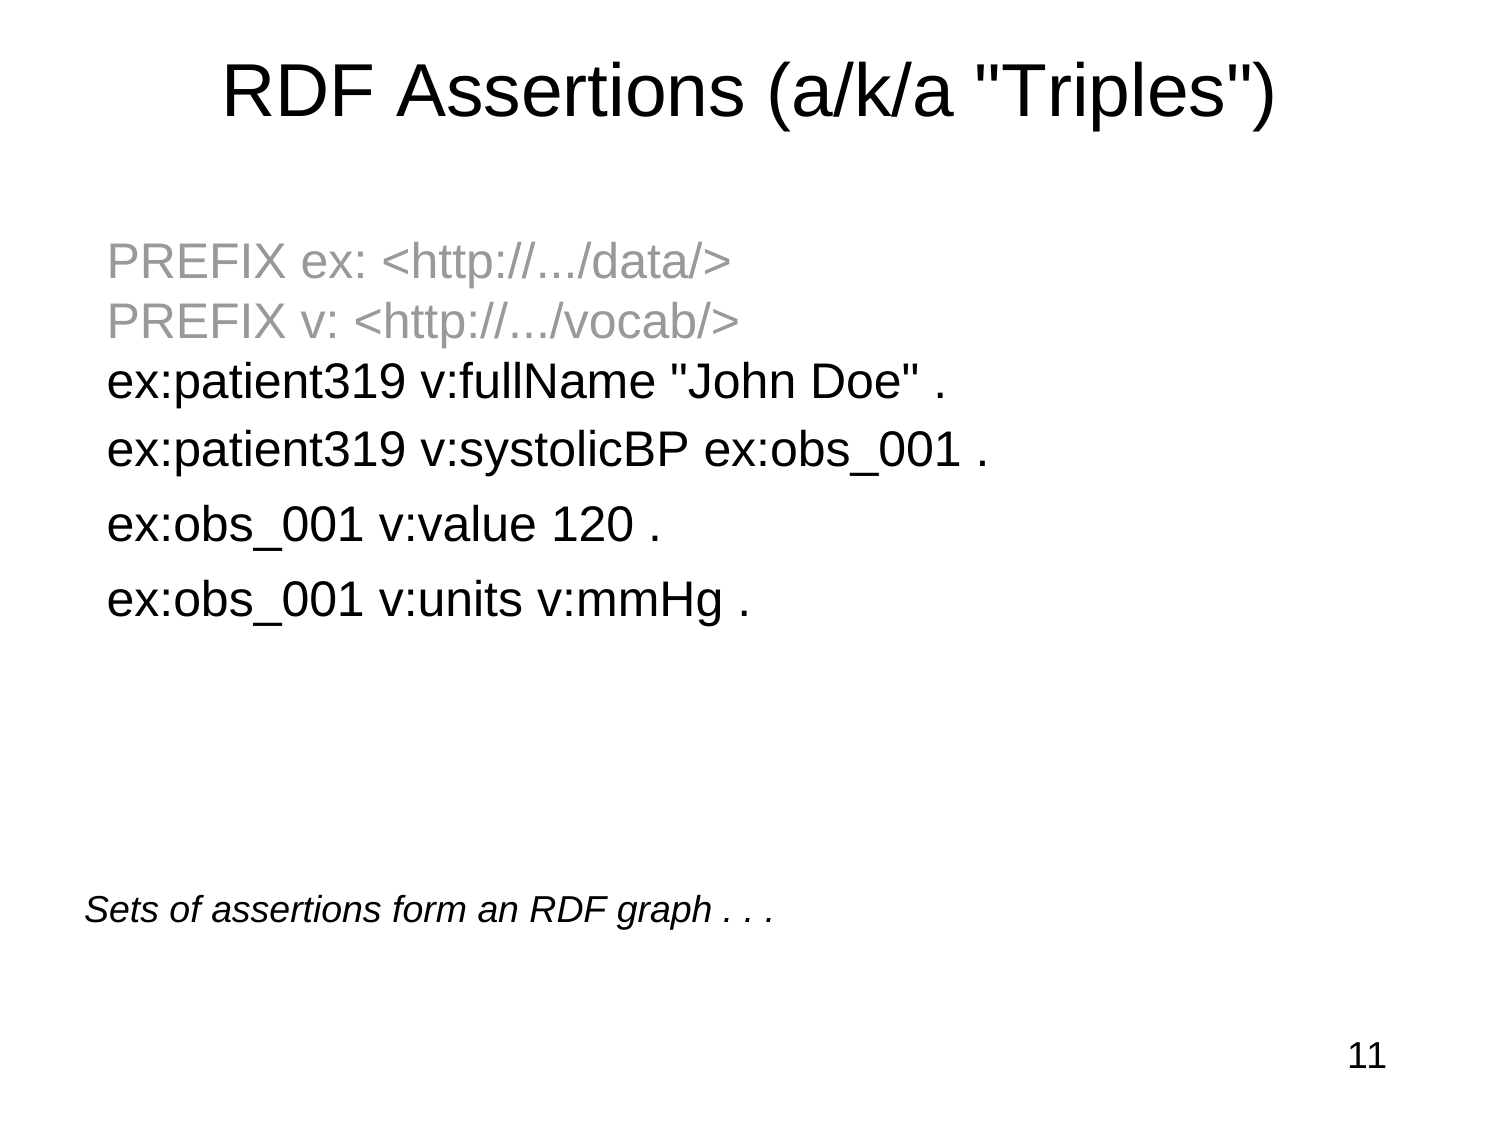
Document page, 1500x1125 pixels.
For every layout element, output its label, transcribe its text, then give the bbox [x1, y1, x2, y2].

text_box Sets of assertions form an RDF graph . . . [69, 877, 802, 938]
title RDF Assertions (a/k/a "Triples") [75, 21, 1425, 152]
text_box PREFIX ex: <http://.../data/> PREFIX v: <http://.../vocab/> ex:patient319 v:fullName "John Doe" . ex:patient319 v:systolicBP ex:obs_001 . ex:obs_001 v:value 120 . ex:obs_001 v:units v:mmHg . [91, 221, 1062, 619]
